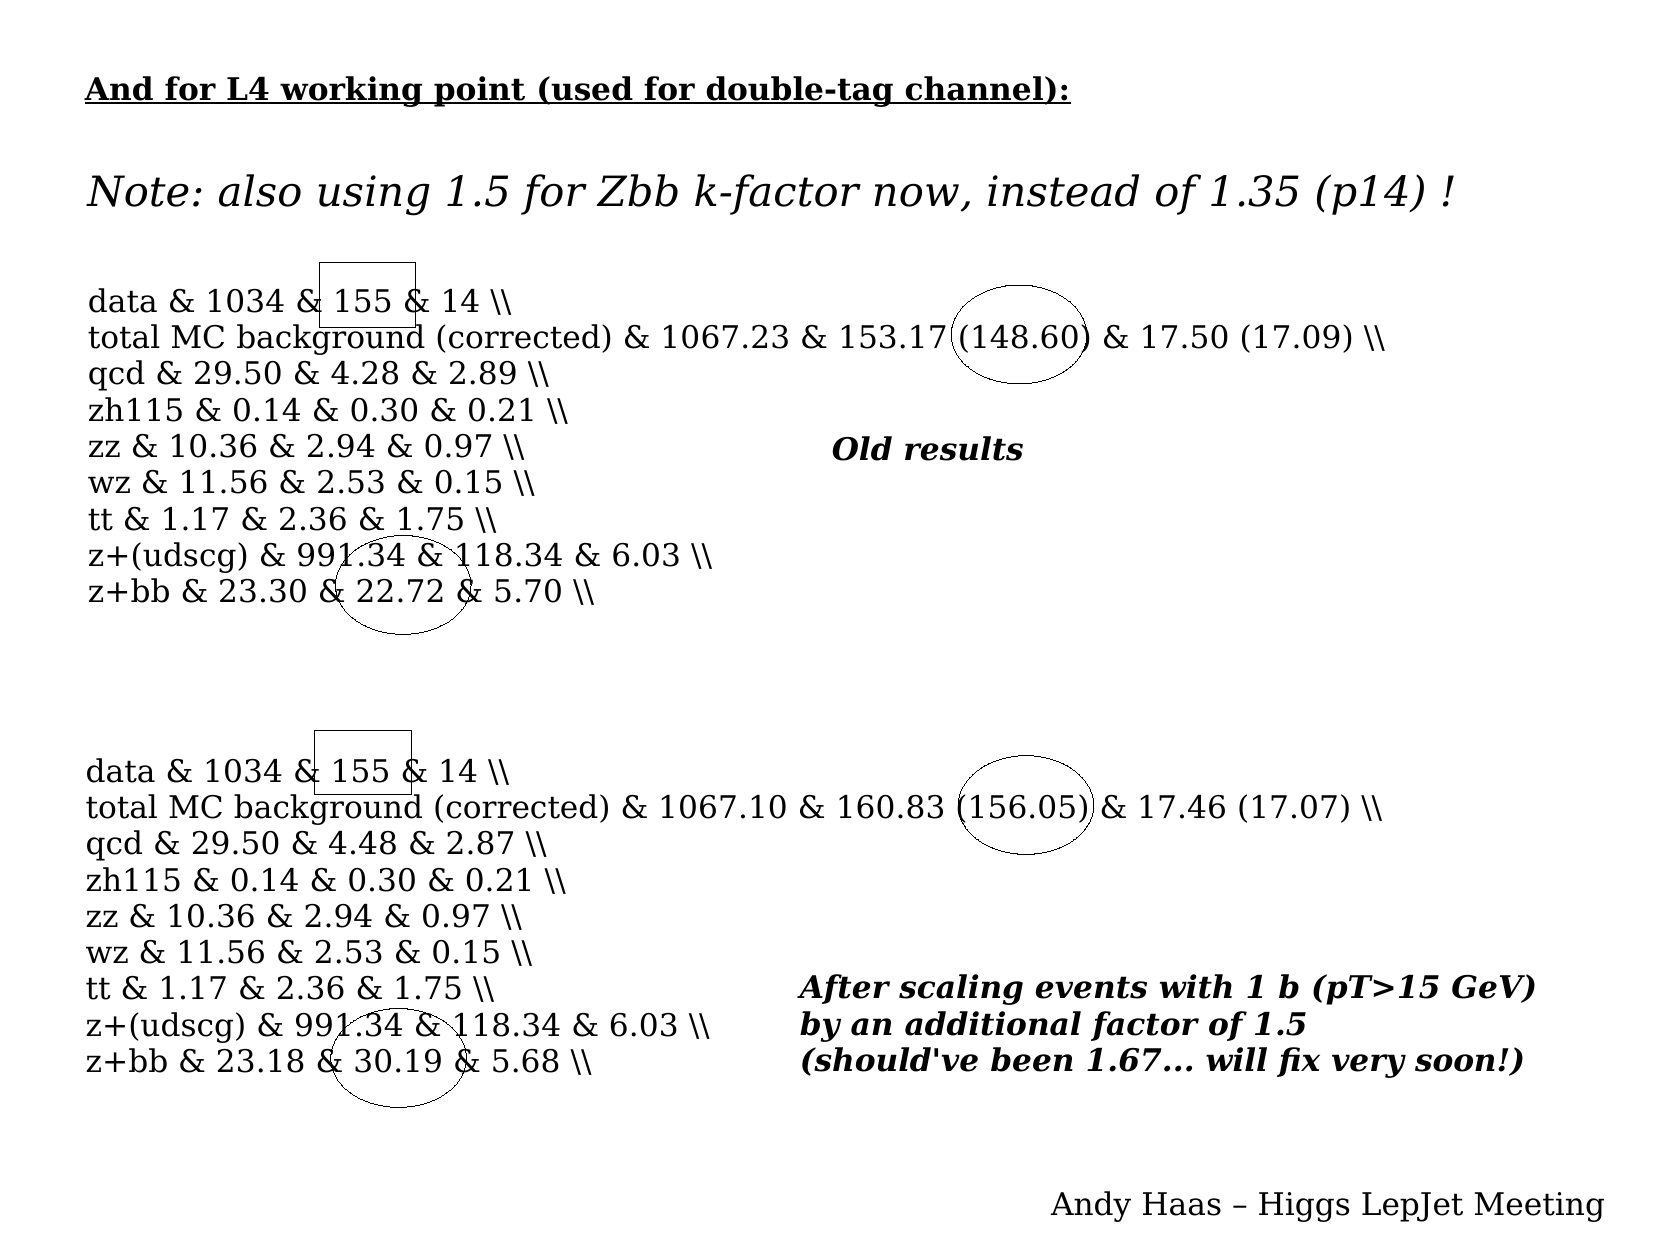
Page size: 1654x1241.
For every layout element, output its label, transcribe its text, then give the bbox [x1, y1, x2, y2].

text_box After scaling events with 1 b (pT>15 GeV) by an additional factor of 1.5 (should've been 1.67... will fix very soon!) [799, 969, 1539, 1079]
text_box data & 1034 & 155 & 14 \\ total MC background (corrected) & 1067.23 & 153.17 (148.60) & 17.50 (17.09) \\ qcd & 29.50 & 4.28 & 2.89 \\ zh115 & 0.14 & 0.30 & 0.21 \\ zz & 10.36 & 2.94 & 0.97 \\ wz & 11.56 & 2.53 & 0.15 \\ tt & 1.17 & 2.36 & 1.75 \\ z+(udscg) & 991.34 & 118.34 & 6.03 \\ z+bb & 23.30 & 22.72 & 5.70 \\ [87, 283, 1388, 611]
text_box Old results [831, 431, 1025, 468]
text_box And for L4 working point (used for double-tag channel): [85, 71, 1072, 108]
text_box Note: also using 1.5 for Zbb k-factor now, instead of 1.35 (p14) ! [87, 167, 1458, 217]
text_box data & 1034 & 155 & 14 \\ total MC background (corrected) & 1067.10 & 160.83 (156.05) & 17.46 (17.07) \\ qcd & 29.50 & 4.48 & 2.87 \\ zh115 & 0.14 & 0.30 & 0.21 \\ zz & 10.36 & 2.94 & 0.97 \\ wz & 11.56 & 2.53 & 0.15 \\ tt & 1.17 & 2.36 & 1.75 \\ z+(udscg) & 991.34 & 118.34 & 6.03 \\ z+bb & 23.18 & 30.19 & 5.68 \\ [85, 753, 1385, 1080]
